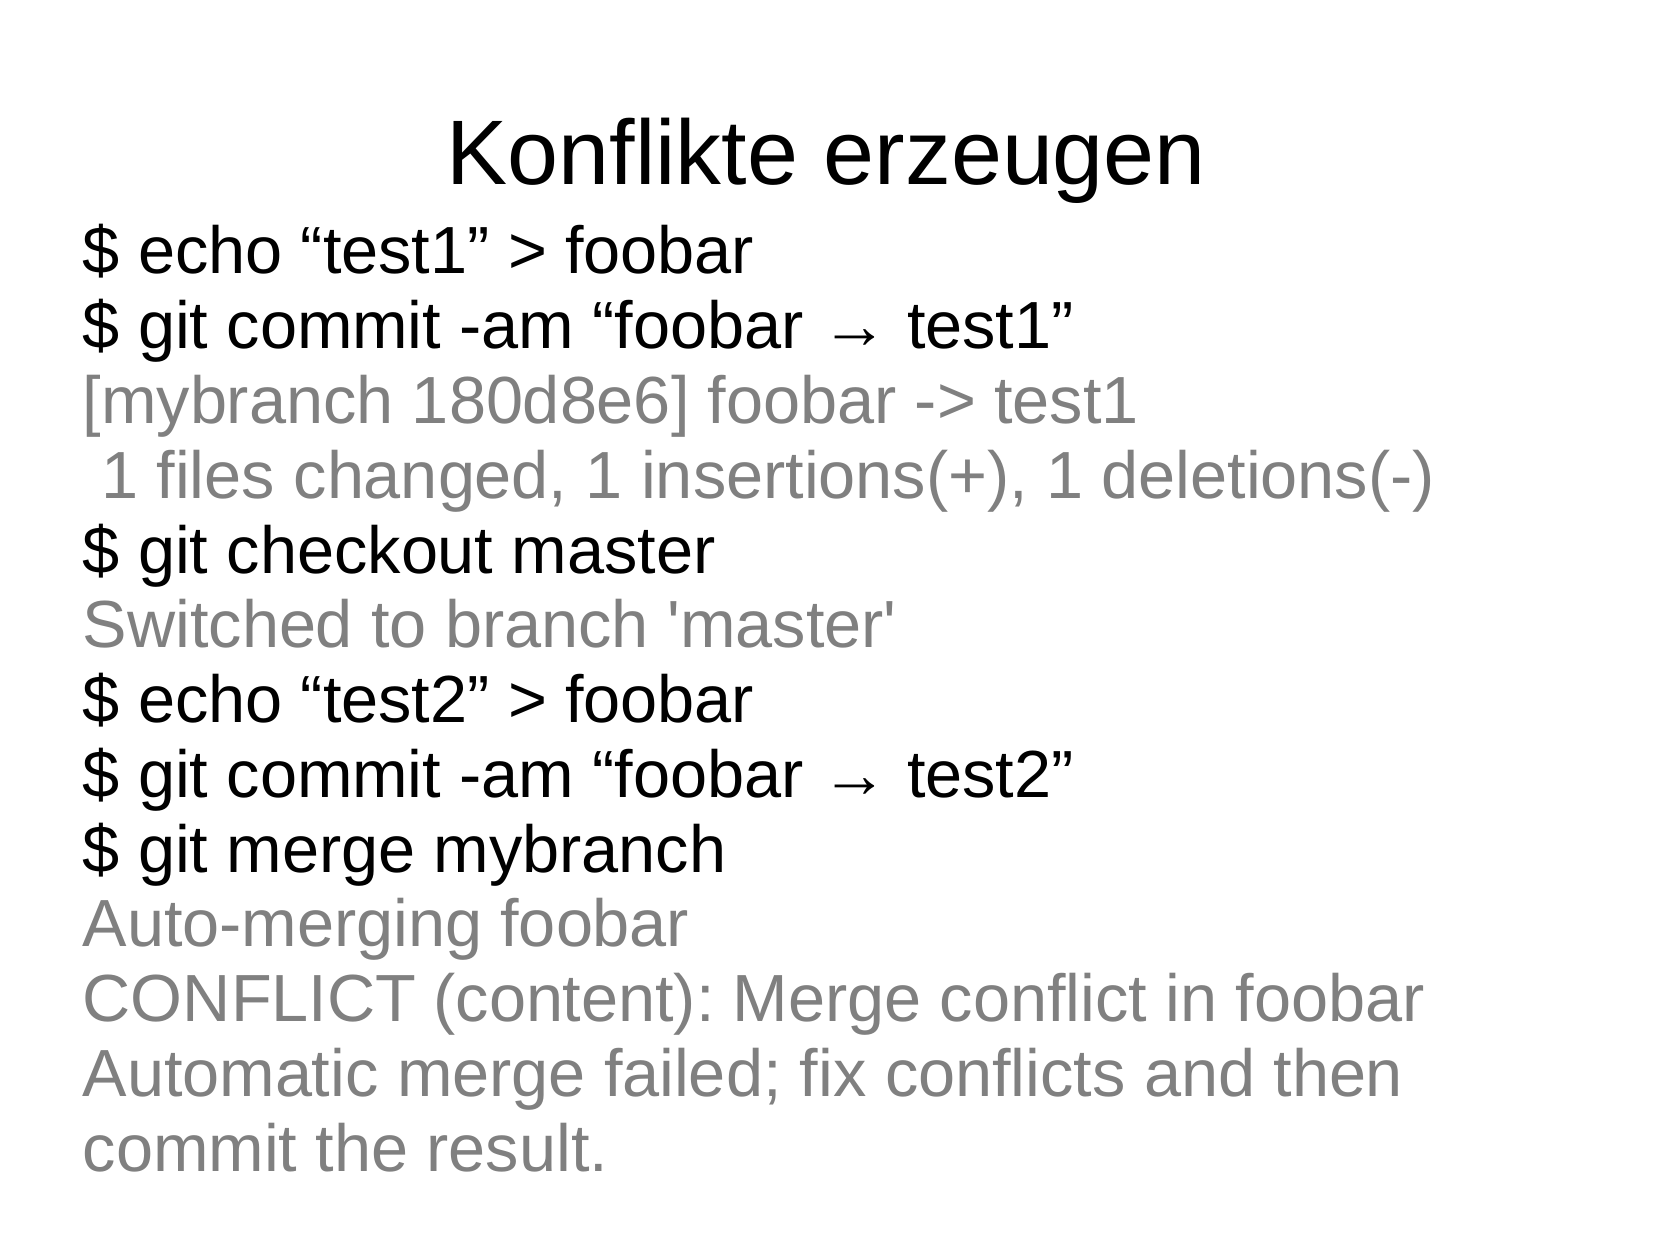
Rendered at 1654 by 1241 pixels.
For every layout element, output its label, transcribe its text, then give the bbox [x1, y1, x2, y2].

subtitle $ echo “test1” > foobar $ git commit -am “foobar → test1” [mybranch 180d8e6] foobar -> test1 1 files changed, 1 insertions(+), 1 deletions(-) $ git checkout master Switched to branch 'master' $ echo “test2” > foobar $ git commit -am “foobar → test2” $ git merge mybranch Auto-merging foobar CONFLICT (content): Merge conflict in foobar Automatic merge failed; fix conflicts and then commit the result. [82, 213, 1571, 1186]
title Konflikte erzeugen [82, 56, 1571, 213]
